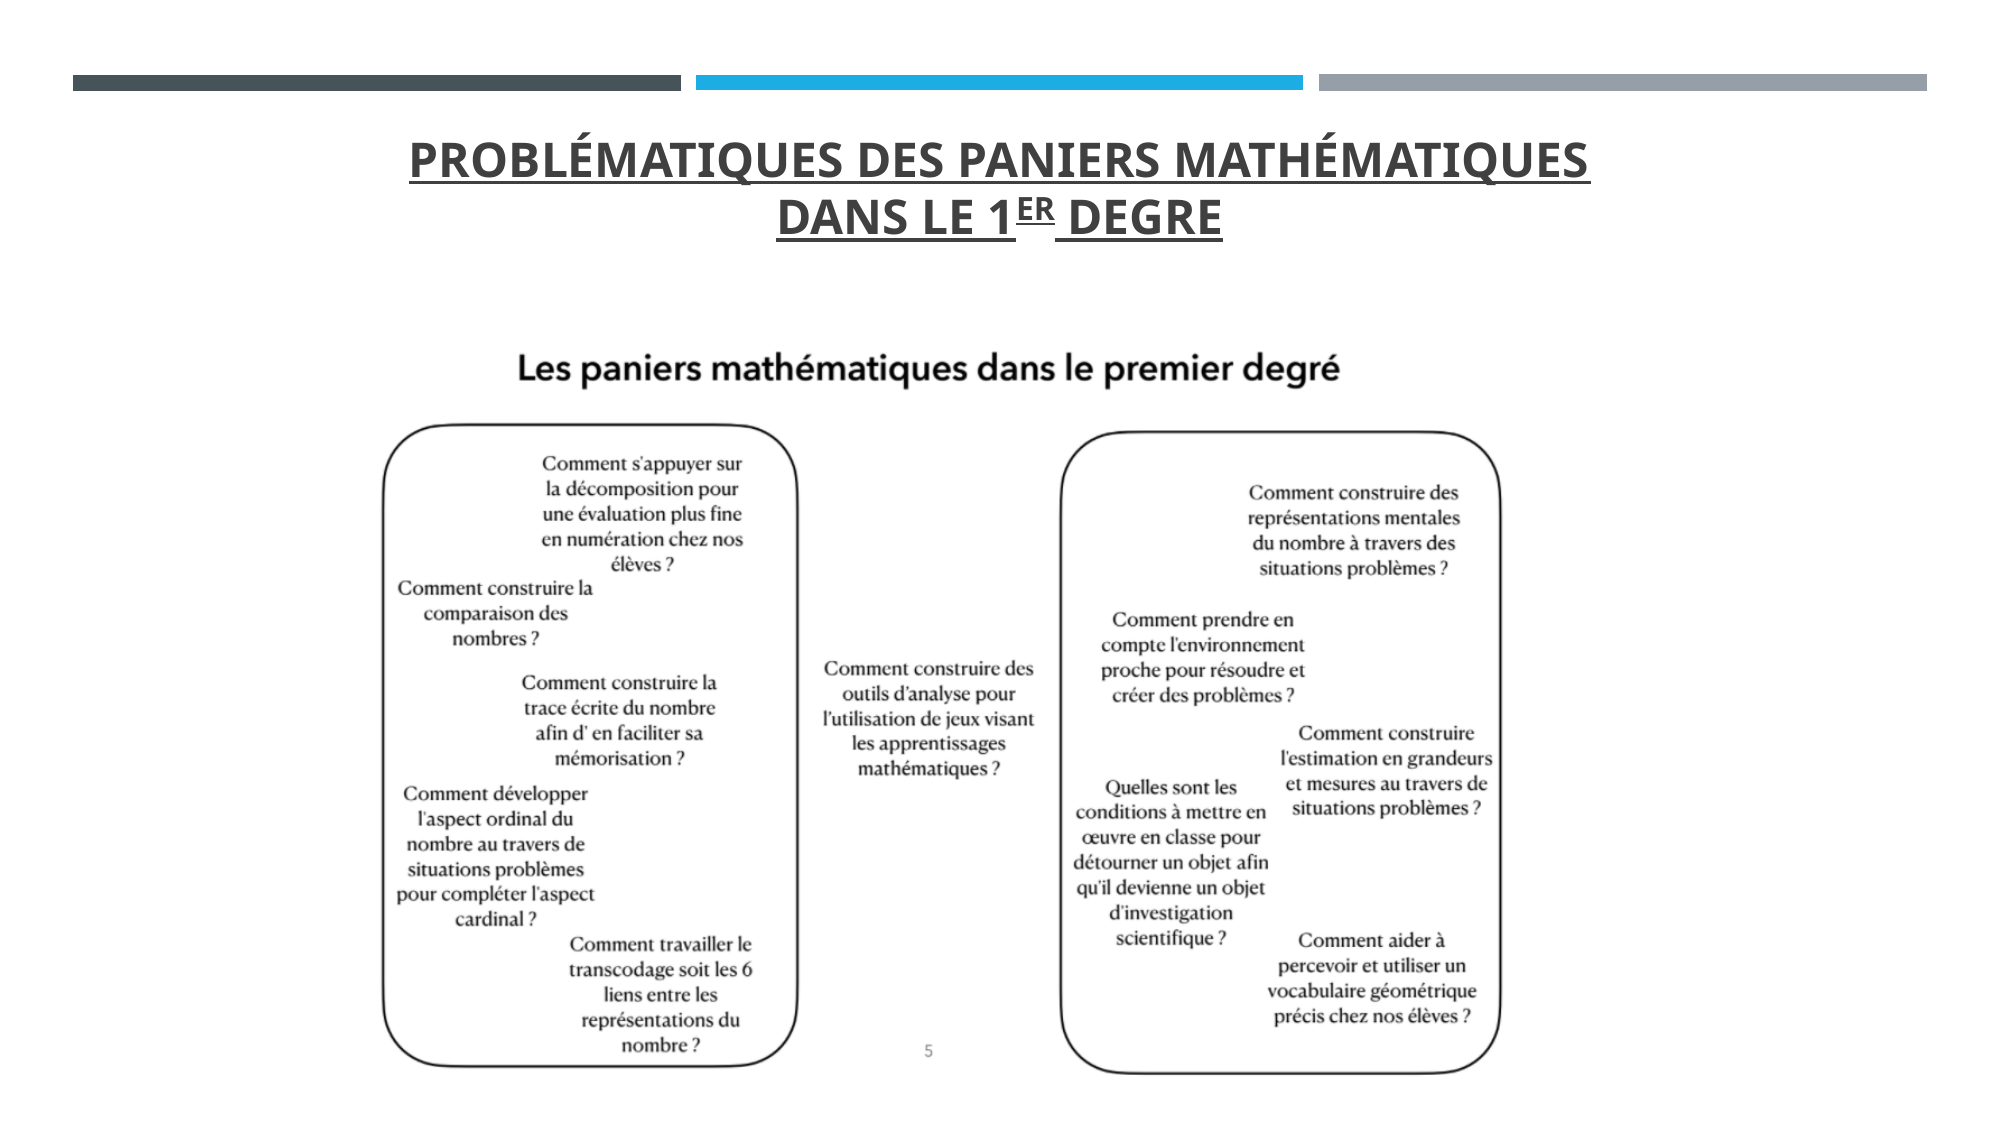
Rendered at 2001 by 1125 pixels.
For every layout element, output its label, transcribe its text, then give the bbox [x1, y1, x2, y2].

picture [338, 327, 1537, 1085]
title Problématiques des paniers mathématiques dans le 1er degre [95, 115, 1905, 252]
